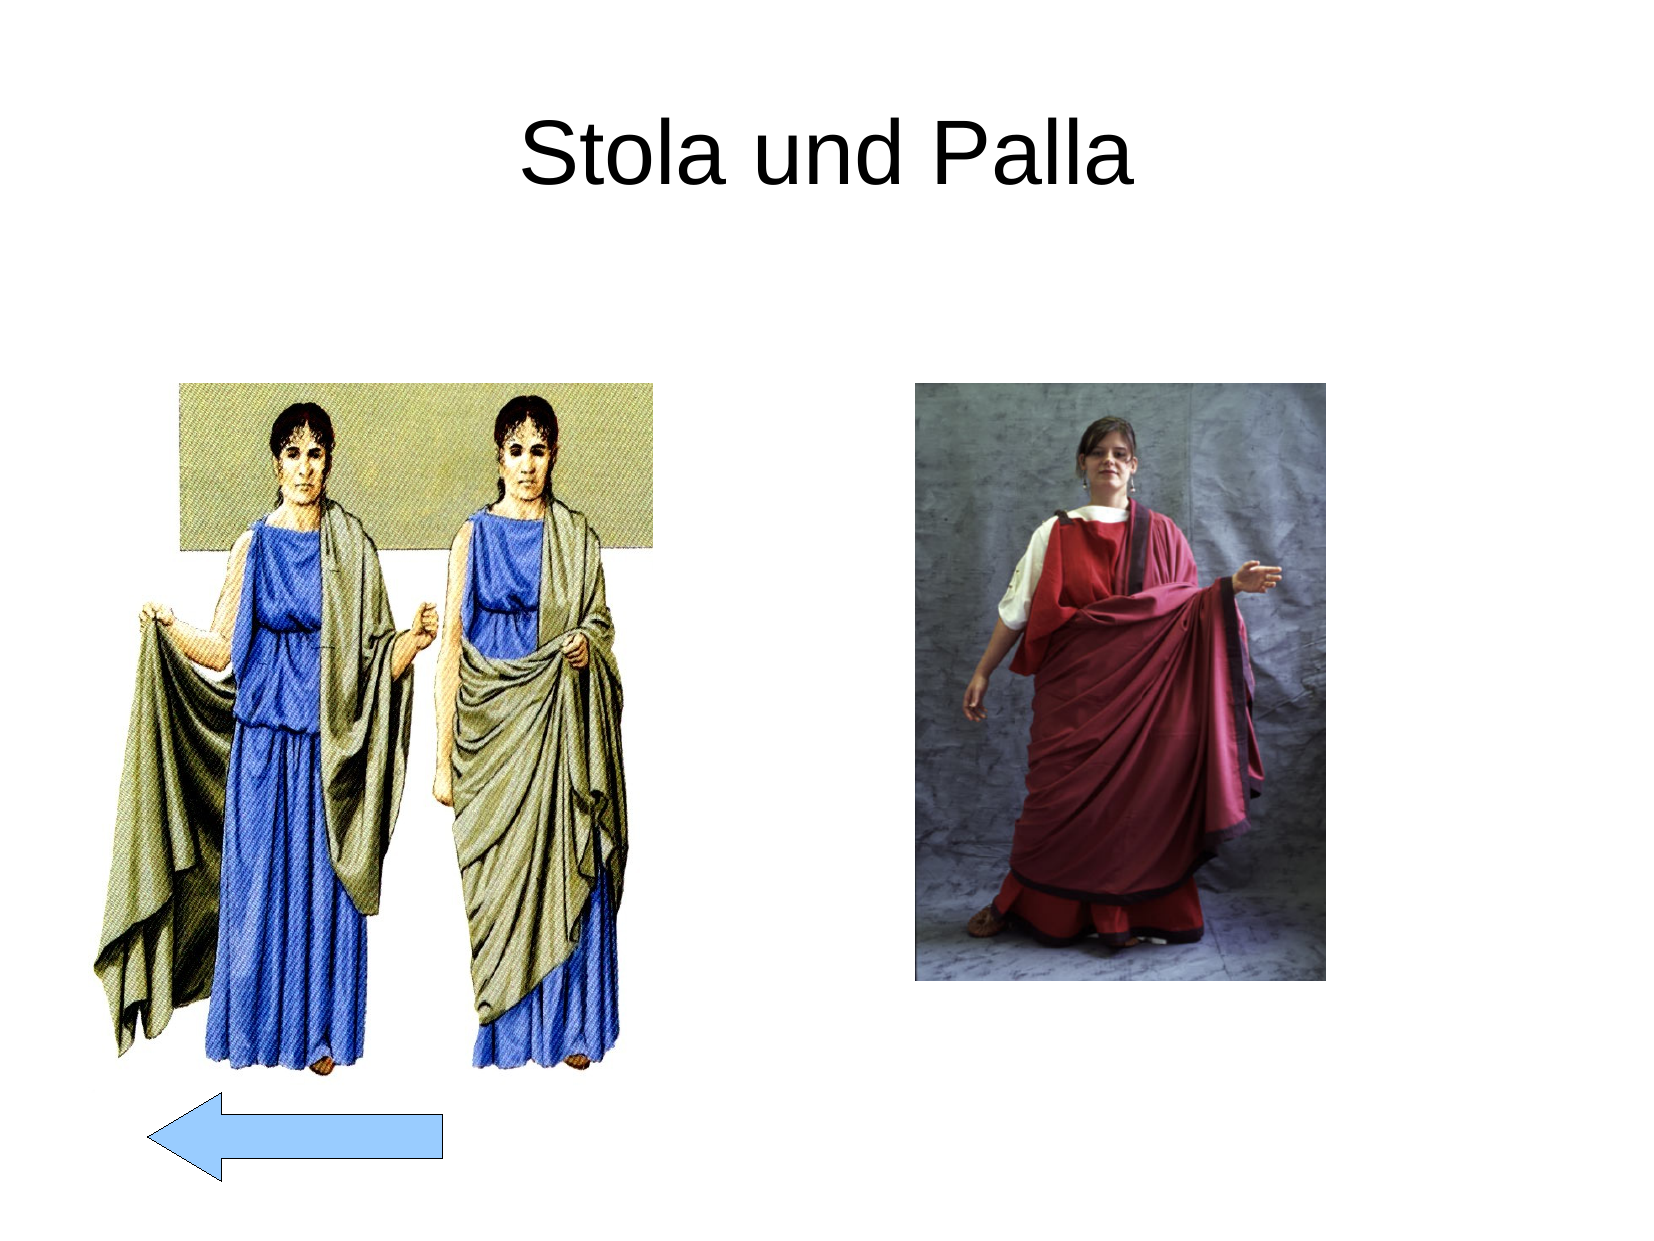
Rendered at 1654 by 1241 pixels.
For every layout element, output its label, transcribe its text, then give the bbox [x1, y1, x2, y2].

text_box [147, 1092, 443, 1182]
title Stola und Palla [82, 56, 1571, 250]
picture [915, 383, 1326, 981]
picture [88, 383, 653, 1097]
